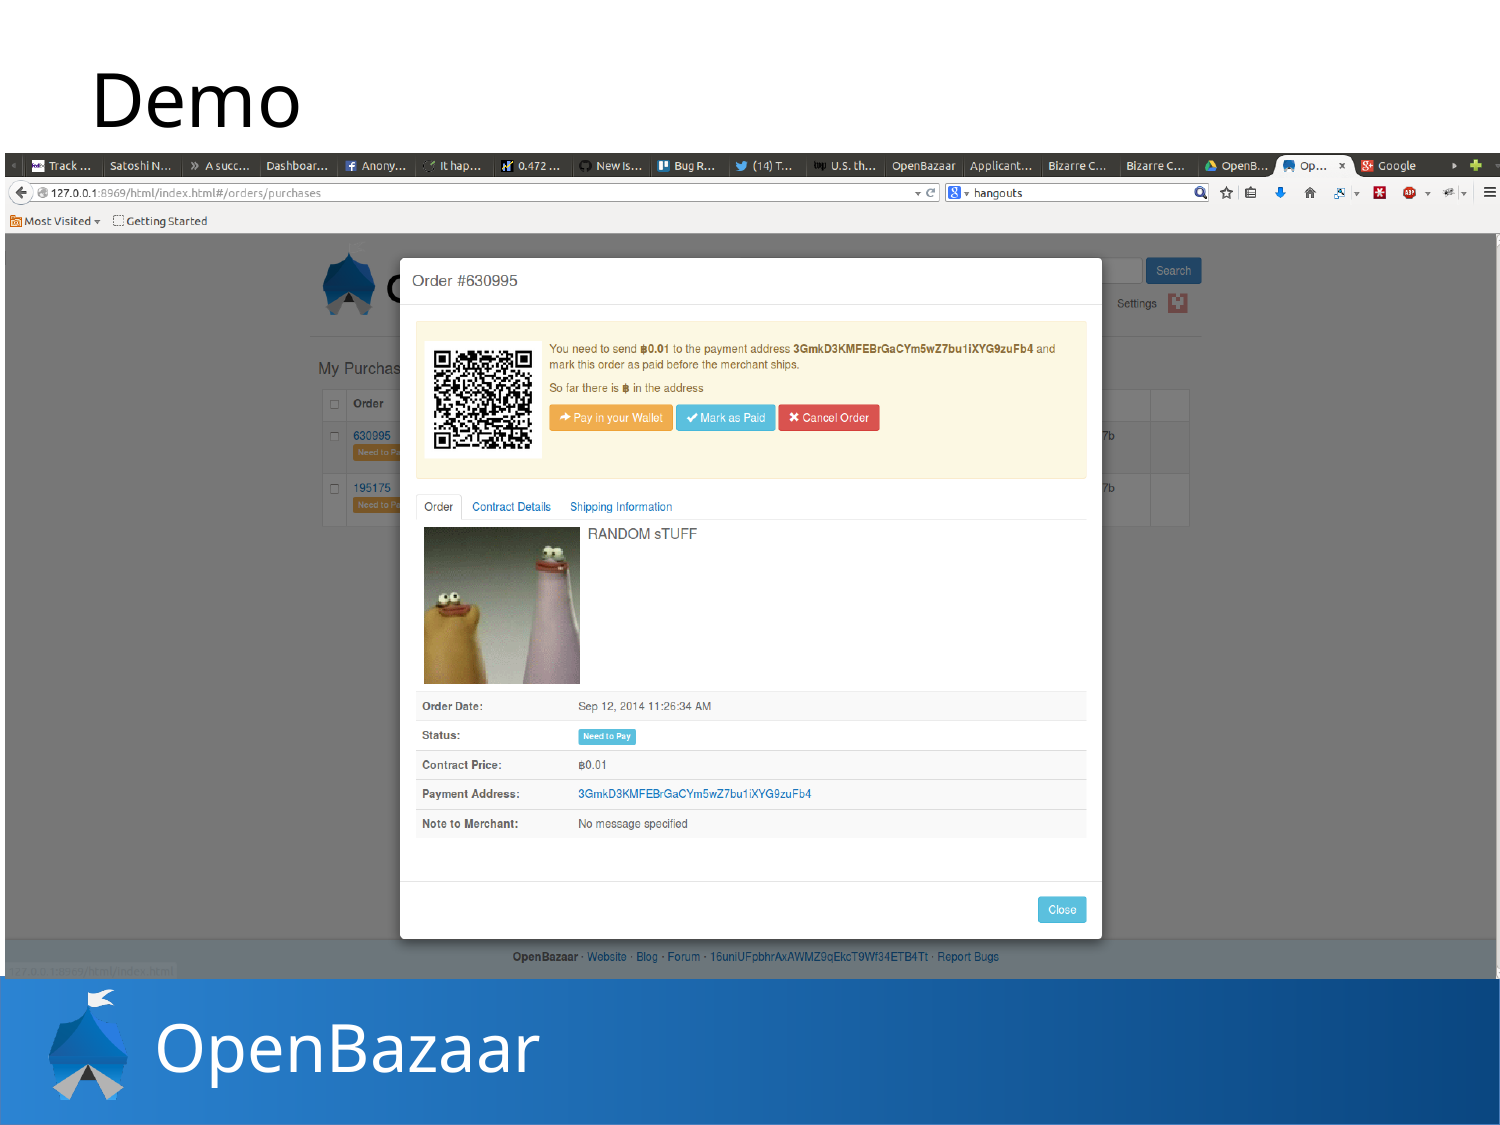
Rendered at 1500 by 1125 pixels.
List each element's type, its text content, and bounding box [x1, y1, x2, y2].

title Demo [75, 45, 1425, 153]
picture [5, 153, 1500, 979]
picture [40, 985, 136, 1105]
